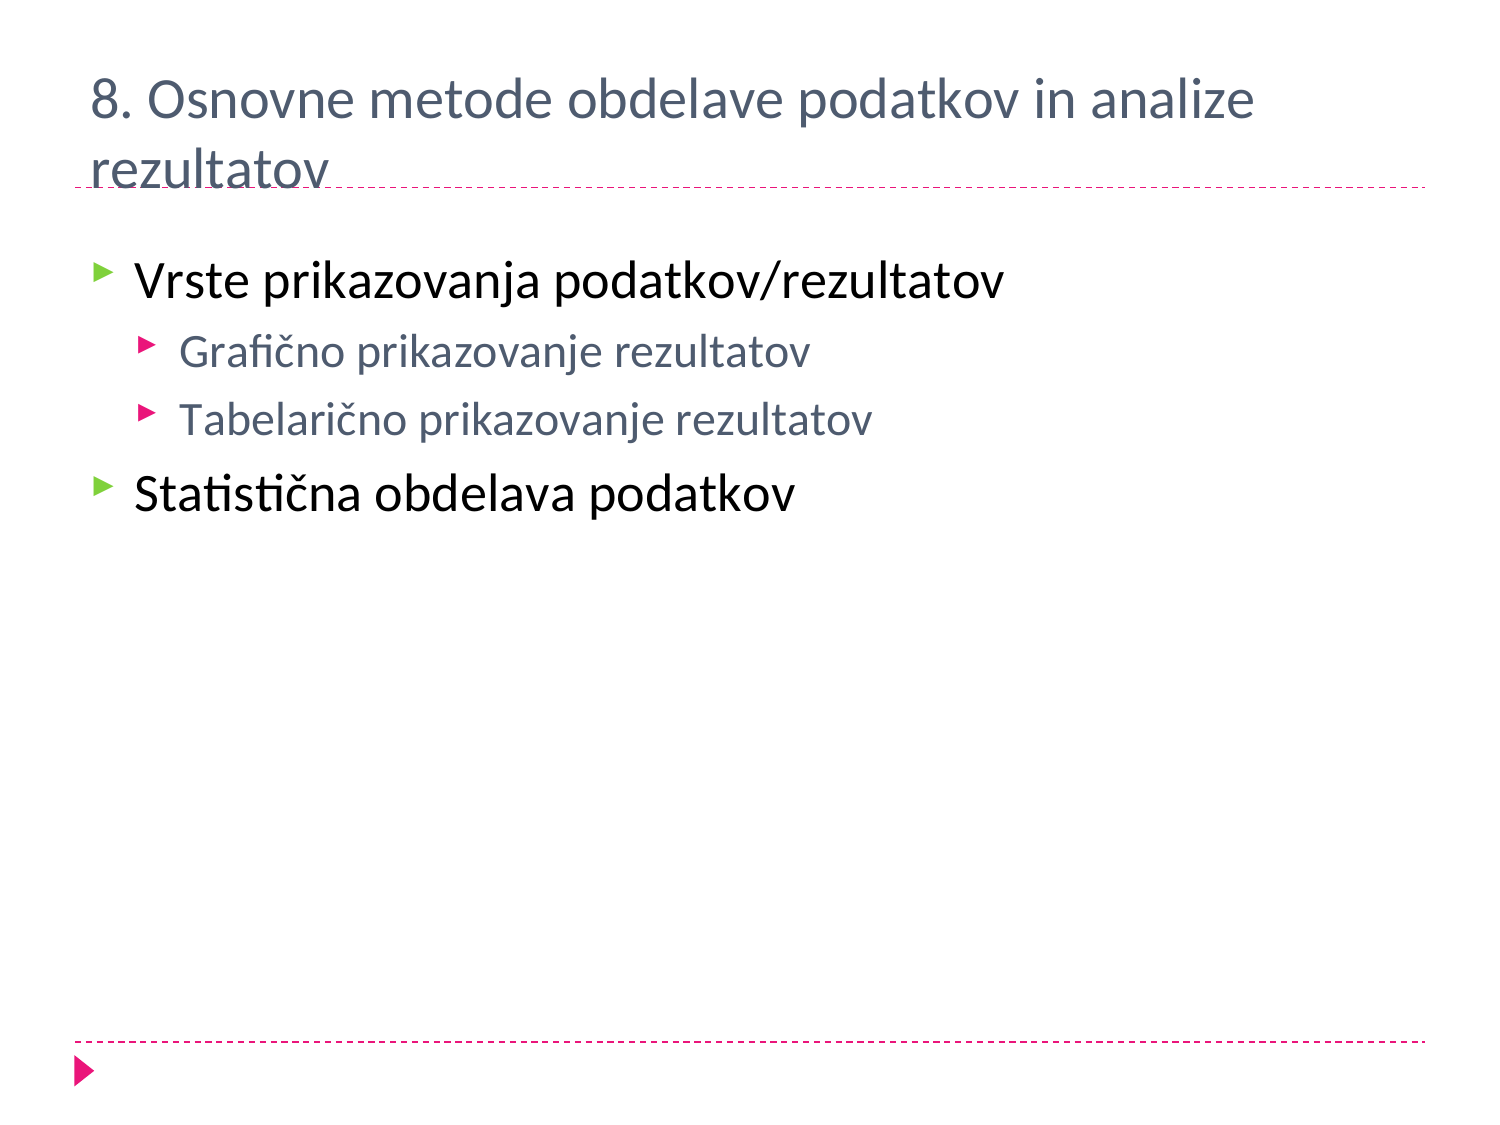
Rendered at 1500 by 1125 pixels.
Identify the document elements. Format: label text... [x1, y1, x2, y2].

list Vrste prikazovanja podatkov/rezultatov Grafično prikazovanje rezultatov Tabelarično prikazovanje rezultatov Statistična obdelava podatkov [75, 236, 1426, 1047]
title 8. Osnovne metode obdelave podatkov in analize rezultatov [75, 45, 1426, 208]
